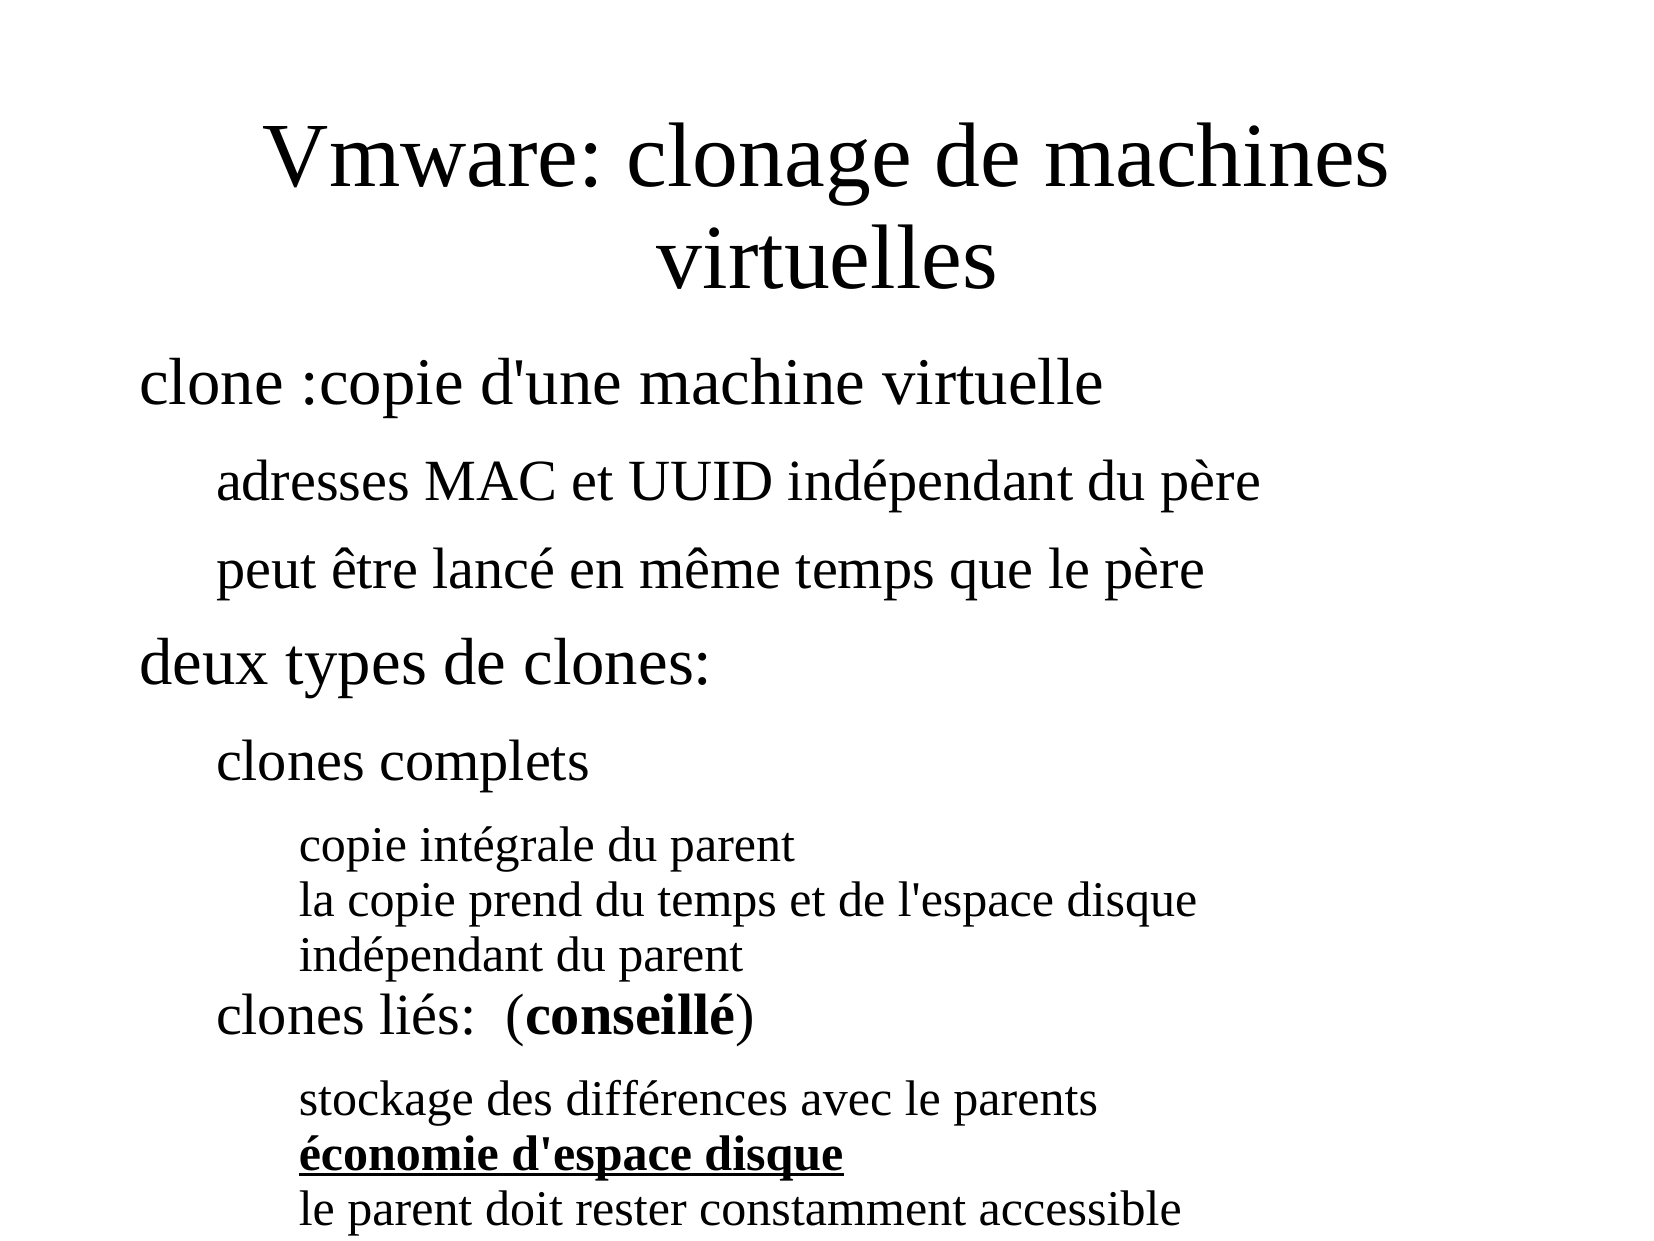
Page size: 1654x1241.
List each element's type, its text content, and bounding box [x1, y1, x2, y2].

list clone :copie d'une machine virtuelle adresses MAC et UUID indépendant du père peut être lancé en même temps que le père deux types de clones: clones complets copie intégrale du parent la copie prend du temps et de l'espace disque indépendant du parent clones liés: (conseillé) stockage des différences avec le parents économie d'espace disque le parent doit rester constamment accessible [121, 344, 1534, 1237]
title Vmware: clonage de machines virtuelles [121, 102, 1534, 311]
